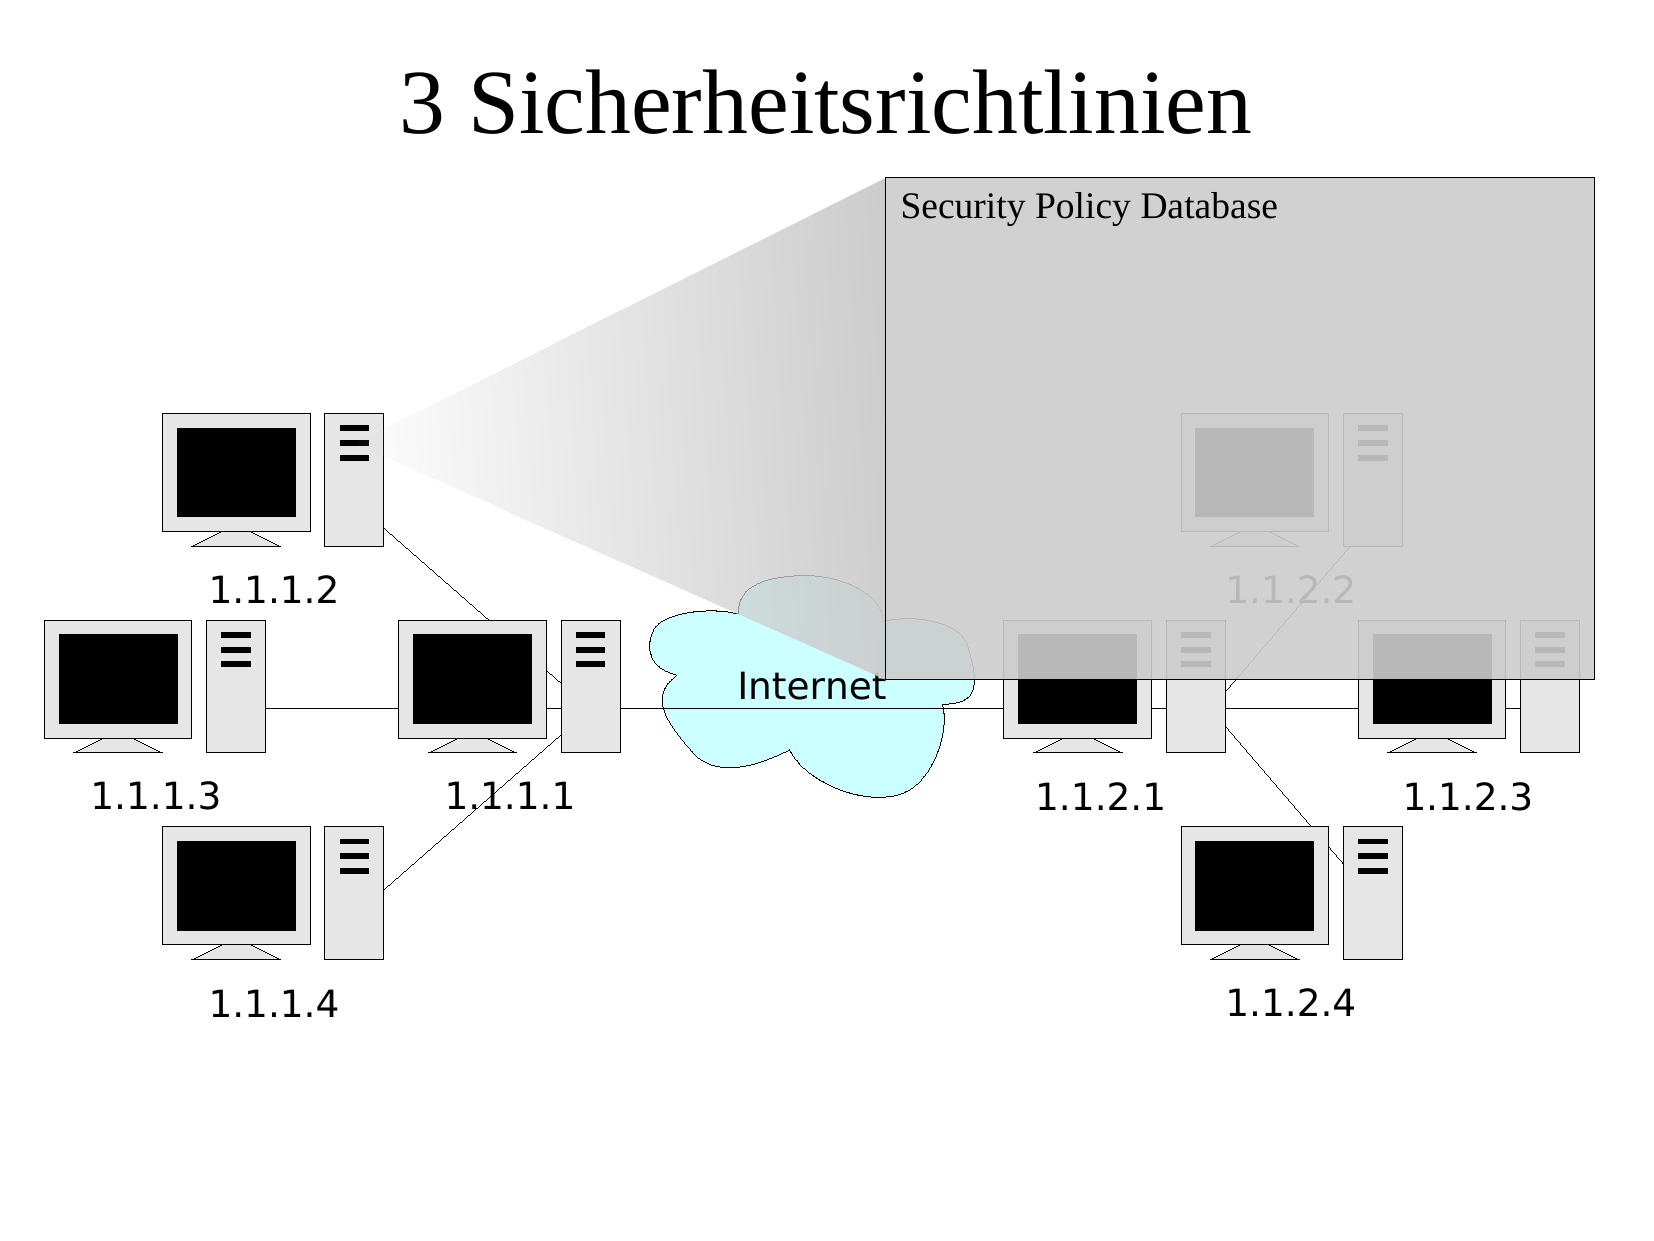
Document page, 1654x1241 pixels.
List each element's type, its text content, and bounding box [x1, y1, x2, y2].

text_box [1003, 680, 1152, 753]
text_box 1.1.2.1 [1020, 768, 1180, 827]
text_box 1.1.2.3 [1387, 768, 1547, 827]
text_box [561, 620, 621, 753]
text_box [162, 413, 311, 547]
text_box 1.1.1.2 [193, 561, 353, 620]
text_box [162, 826, 311, 960]
text_box [1343, 826, 1403, 960]
text_box Security Policy Database [885, 177, 1595, 680]
title 3 Sicherheitsrichtlinien [82, 49, 1571, 257]
text_box [324, 177, 885, 679]
text_box 1.1.1.4 [193, 975, 353, 1034]
text_box [1358, 680, 1506, 753]
text_box [398, 620, 547, 753]
text_box Internet [649, 610, 975, 708]
text_box 1.1.2.4 [1210, 974, 1370, 1033]
text_box Internet [663, 709, 945, 798]
text_box [44, 620, 192, 753]
text_box [324, 826, 384, 960]
text_box [206, 620, 266, 753]
text_box 1.1.1.1 [429, 767, 589, 827]
text_box [1520, 680, 1580, 753]
text_box [1181, 826, 1329, 960]
text_box [1166, 680, 1226, 753]
text_box 1.1.1.3 [75, 767, 235, 827]
